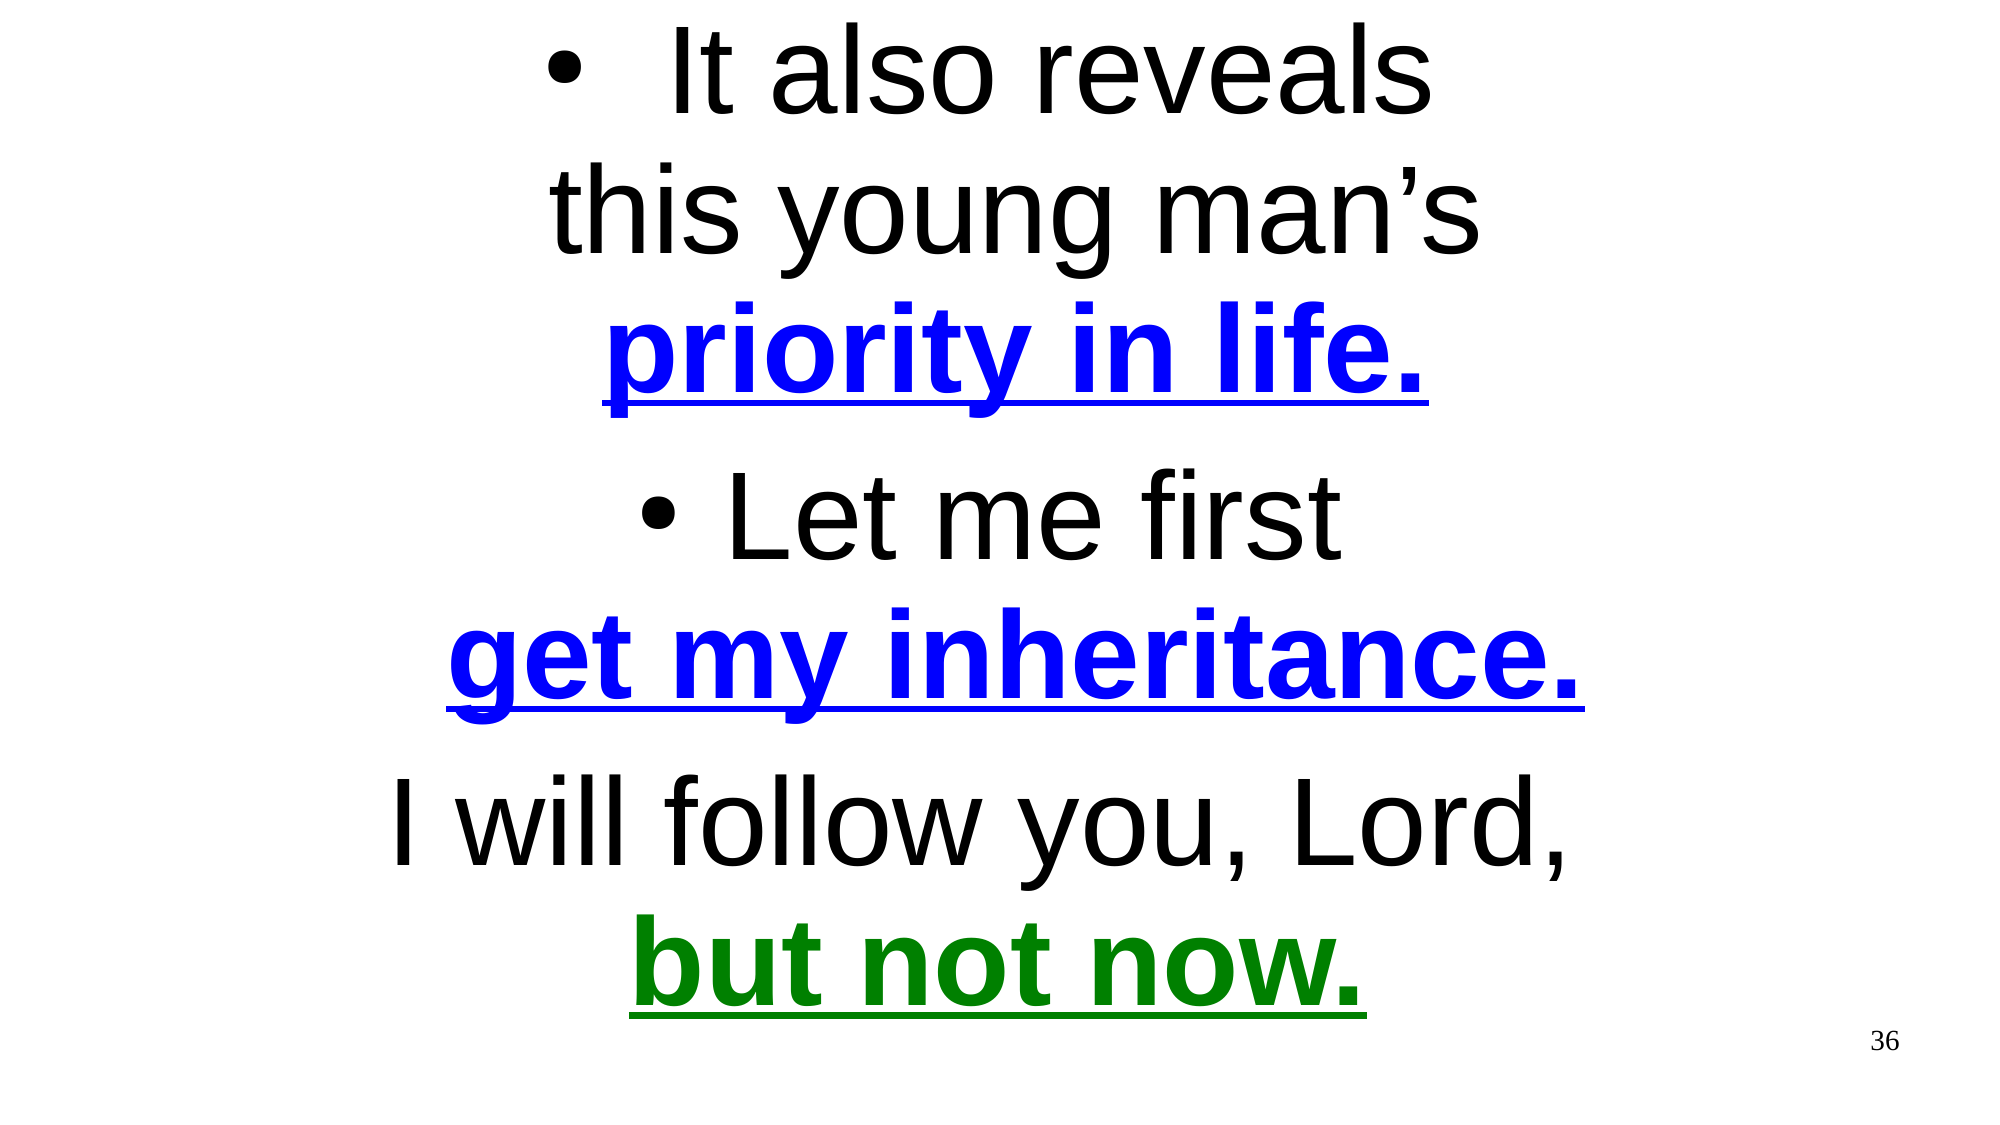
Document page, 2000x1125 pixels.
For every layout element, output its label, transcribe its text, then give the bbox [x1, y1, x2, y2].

list It also reveals this young man’s priority in life. Let me first get my inheritance. I will follow you, Lord, but not now. [0, 0, 1996, 1123]
